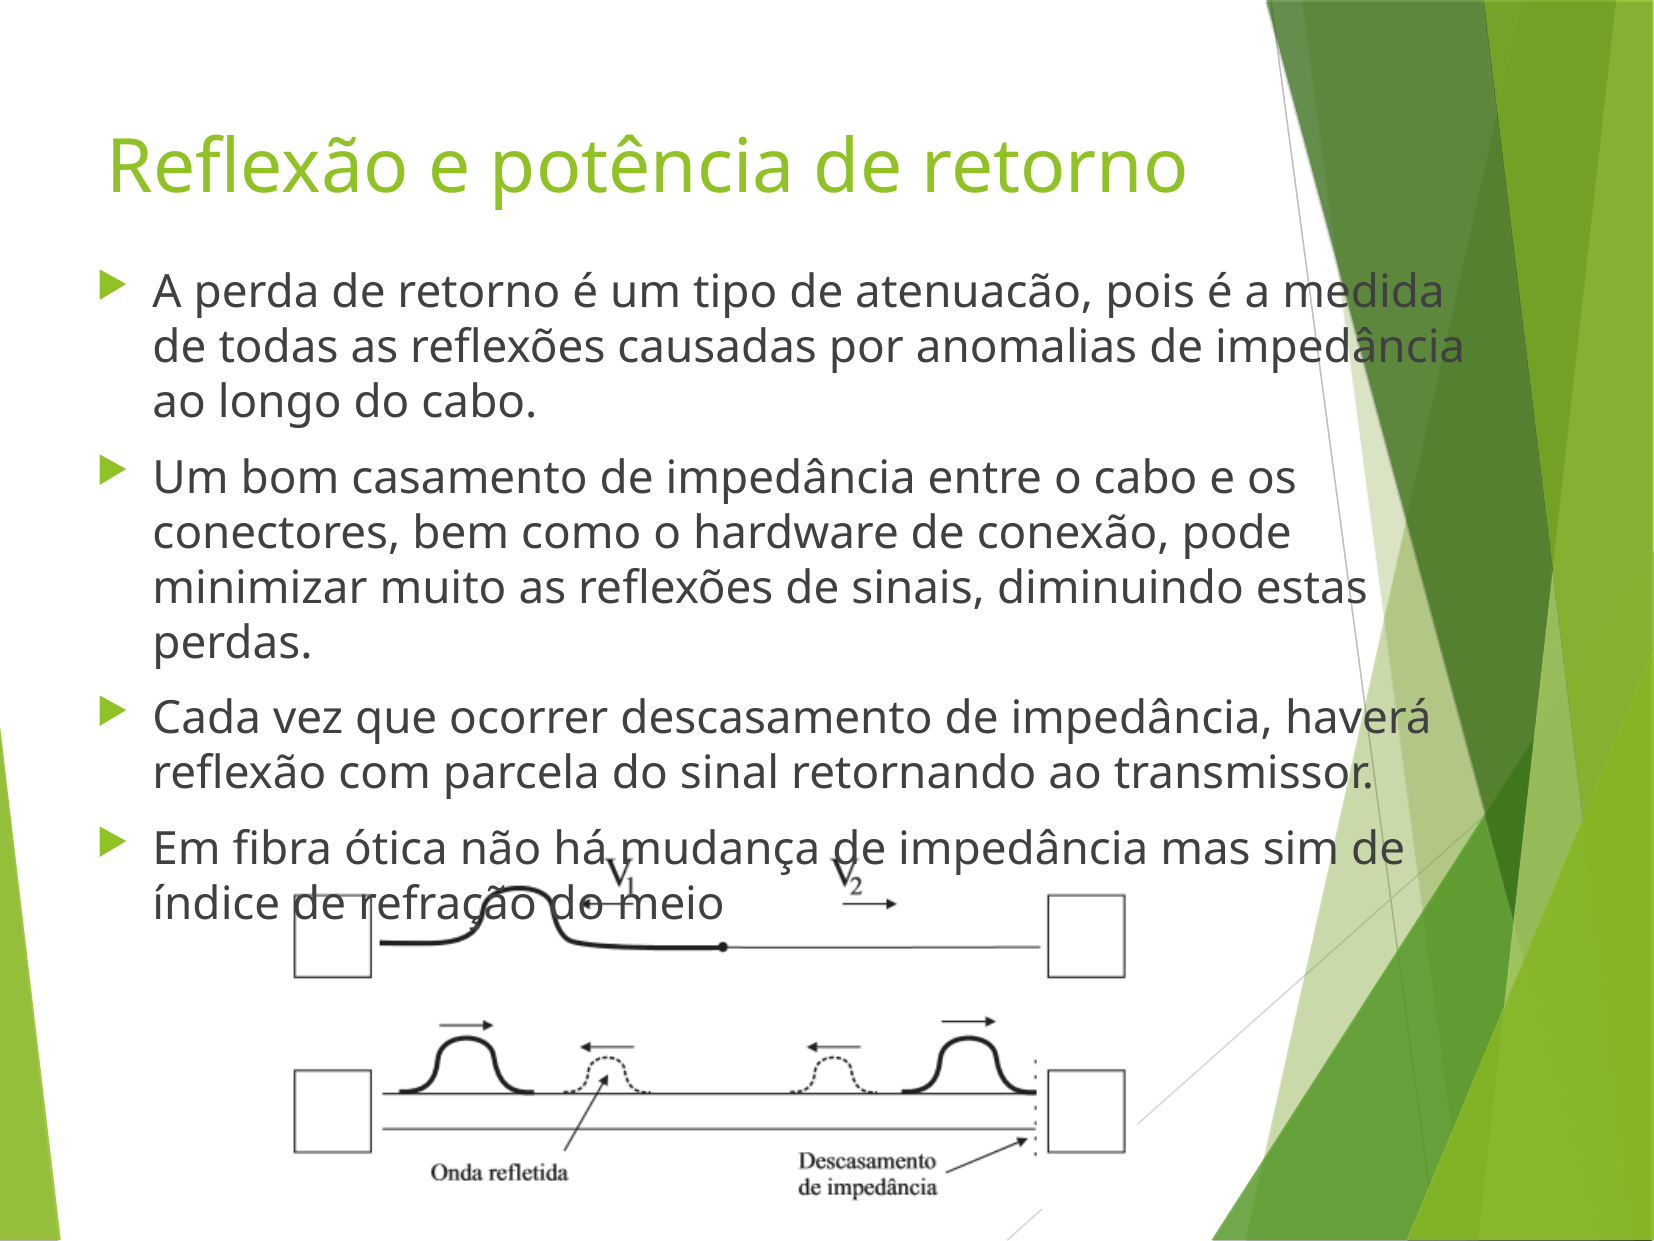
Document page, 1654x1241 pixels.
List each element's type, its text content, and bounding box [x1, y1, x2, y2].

title Reflexão e potência de retorno [91, 110, 1258, 254]
picture [283, 969, 1137, 1209]
list A perda de retorno é um tipo de atenuacão, pois é a medida de todas as reﬂexões causadas por anomalias de impedância ao longo do cabo. Um bom casamento de impedância entre o cabo e os conectores, bem como o hardware de conexão, pode minimizar muito as reﬂexões de sinais, diminuindo estas perdas. Cada vez que ocorrer descasamento de impedância, haverá reﬂexão com parcela do sinal retornando ao transmissor. Em fibra ótica não há mudança de impedância mas sim de índice de refração do meio [81, 254, 1512, 969]
